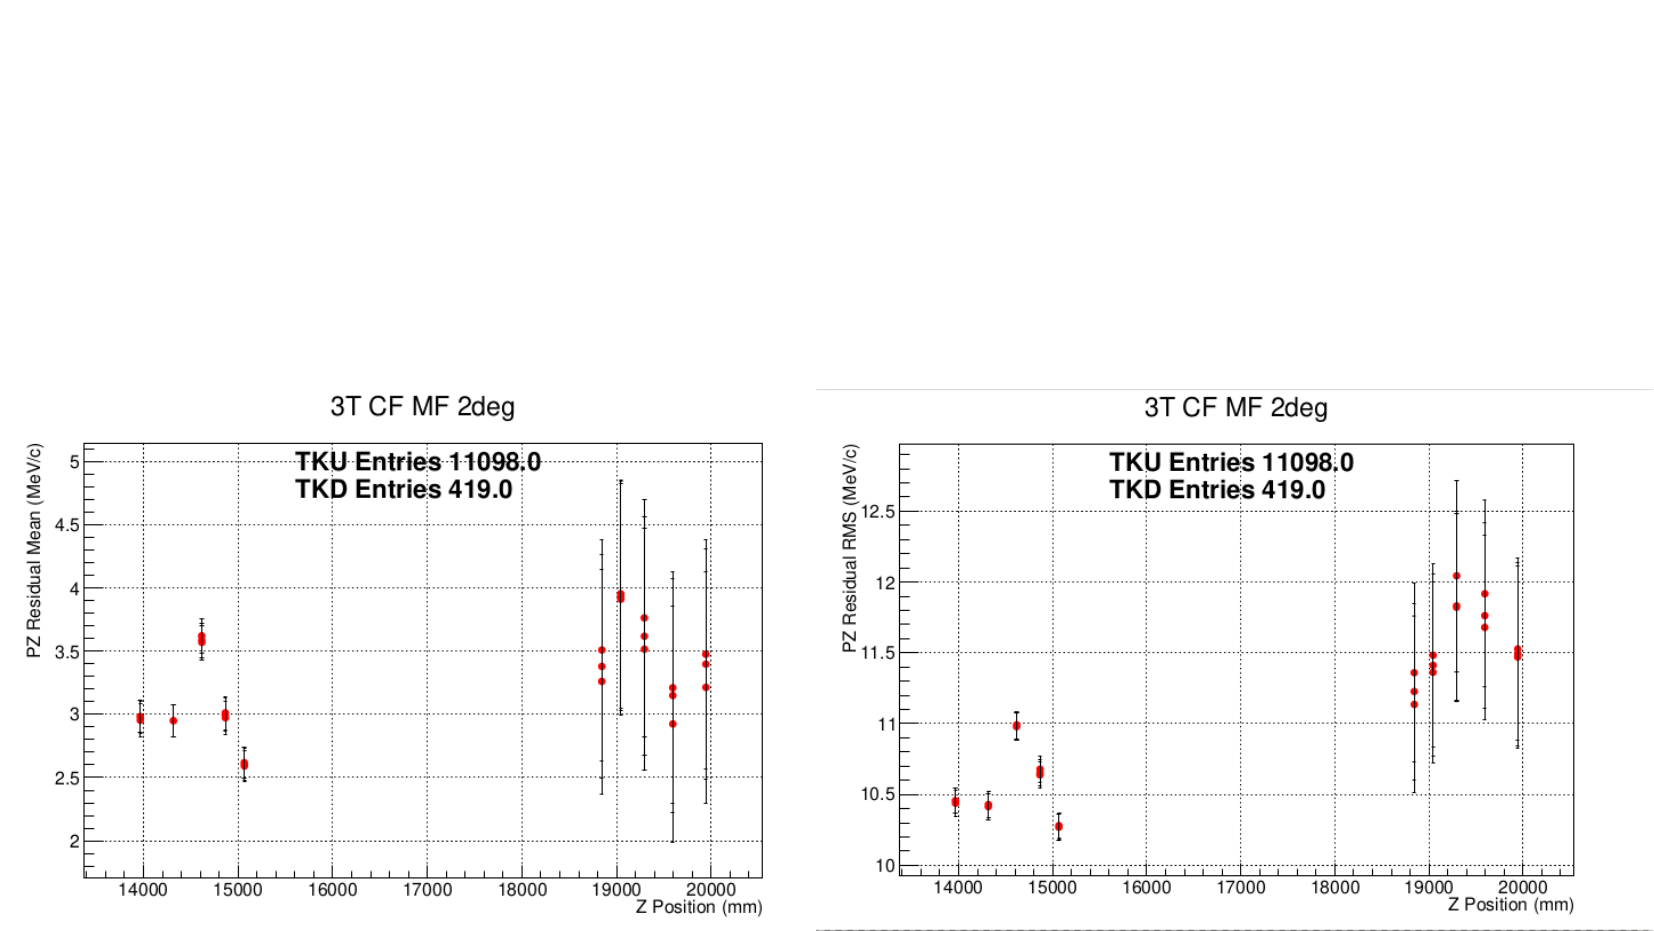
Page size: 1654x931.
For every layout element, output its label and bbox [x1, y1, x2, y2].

picture [0, 389, 1654, 931]
